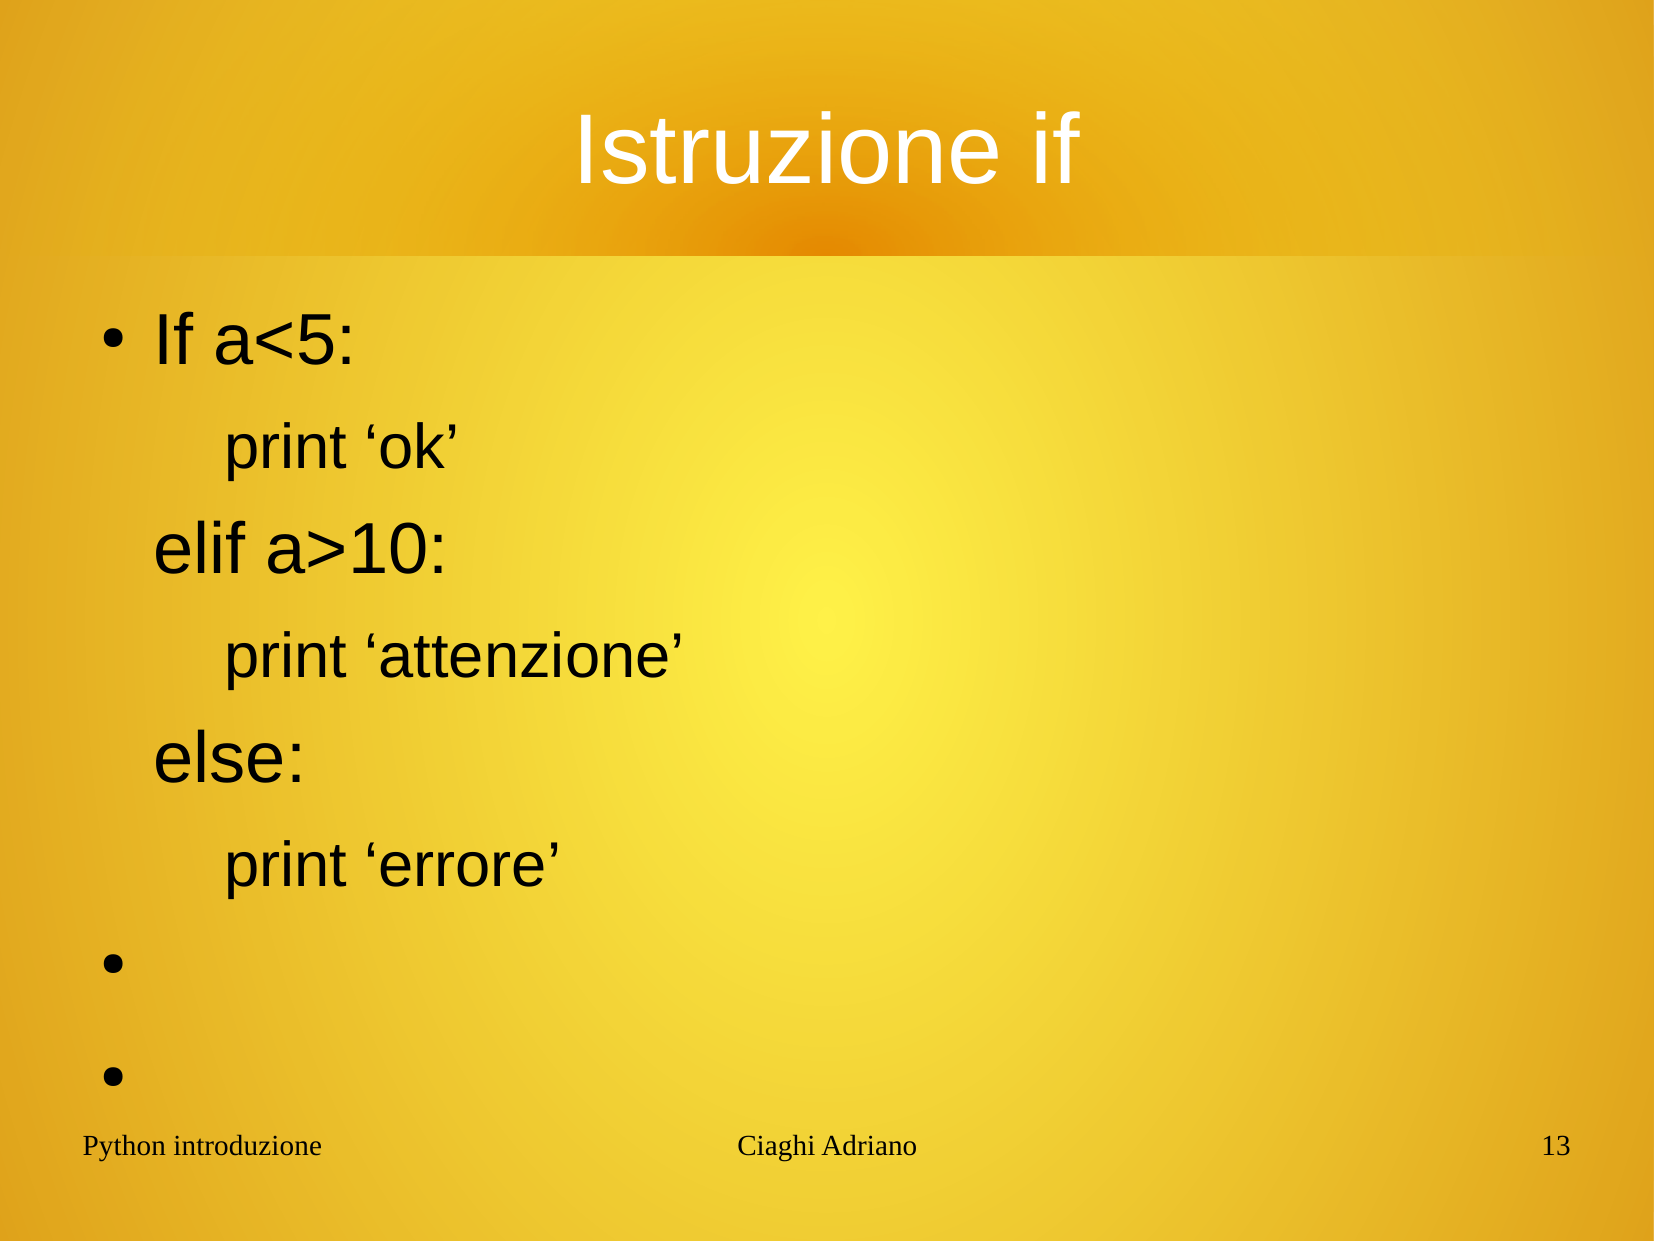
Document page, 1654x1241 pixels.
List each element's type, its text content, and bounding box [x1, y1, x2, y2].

title Istruzione if [82, 47, 1571, 252]
list If a<5: print ‘ok’ elif a>10: print ‘attenzione’ else: print ‘errore’ [82, 299, 1571, 1019]
